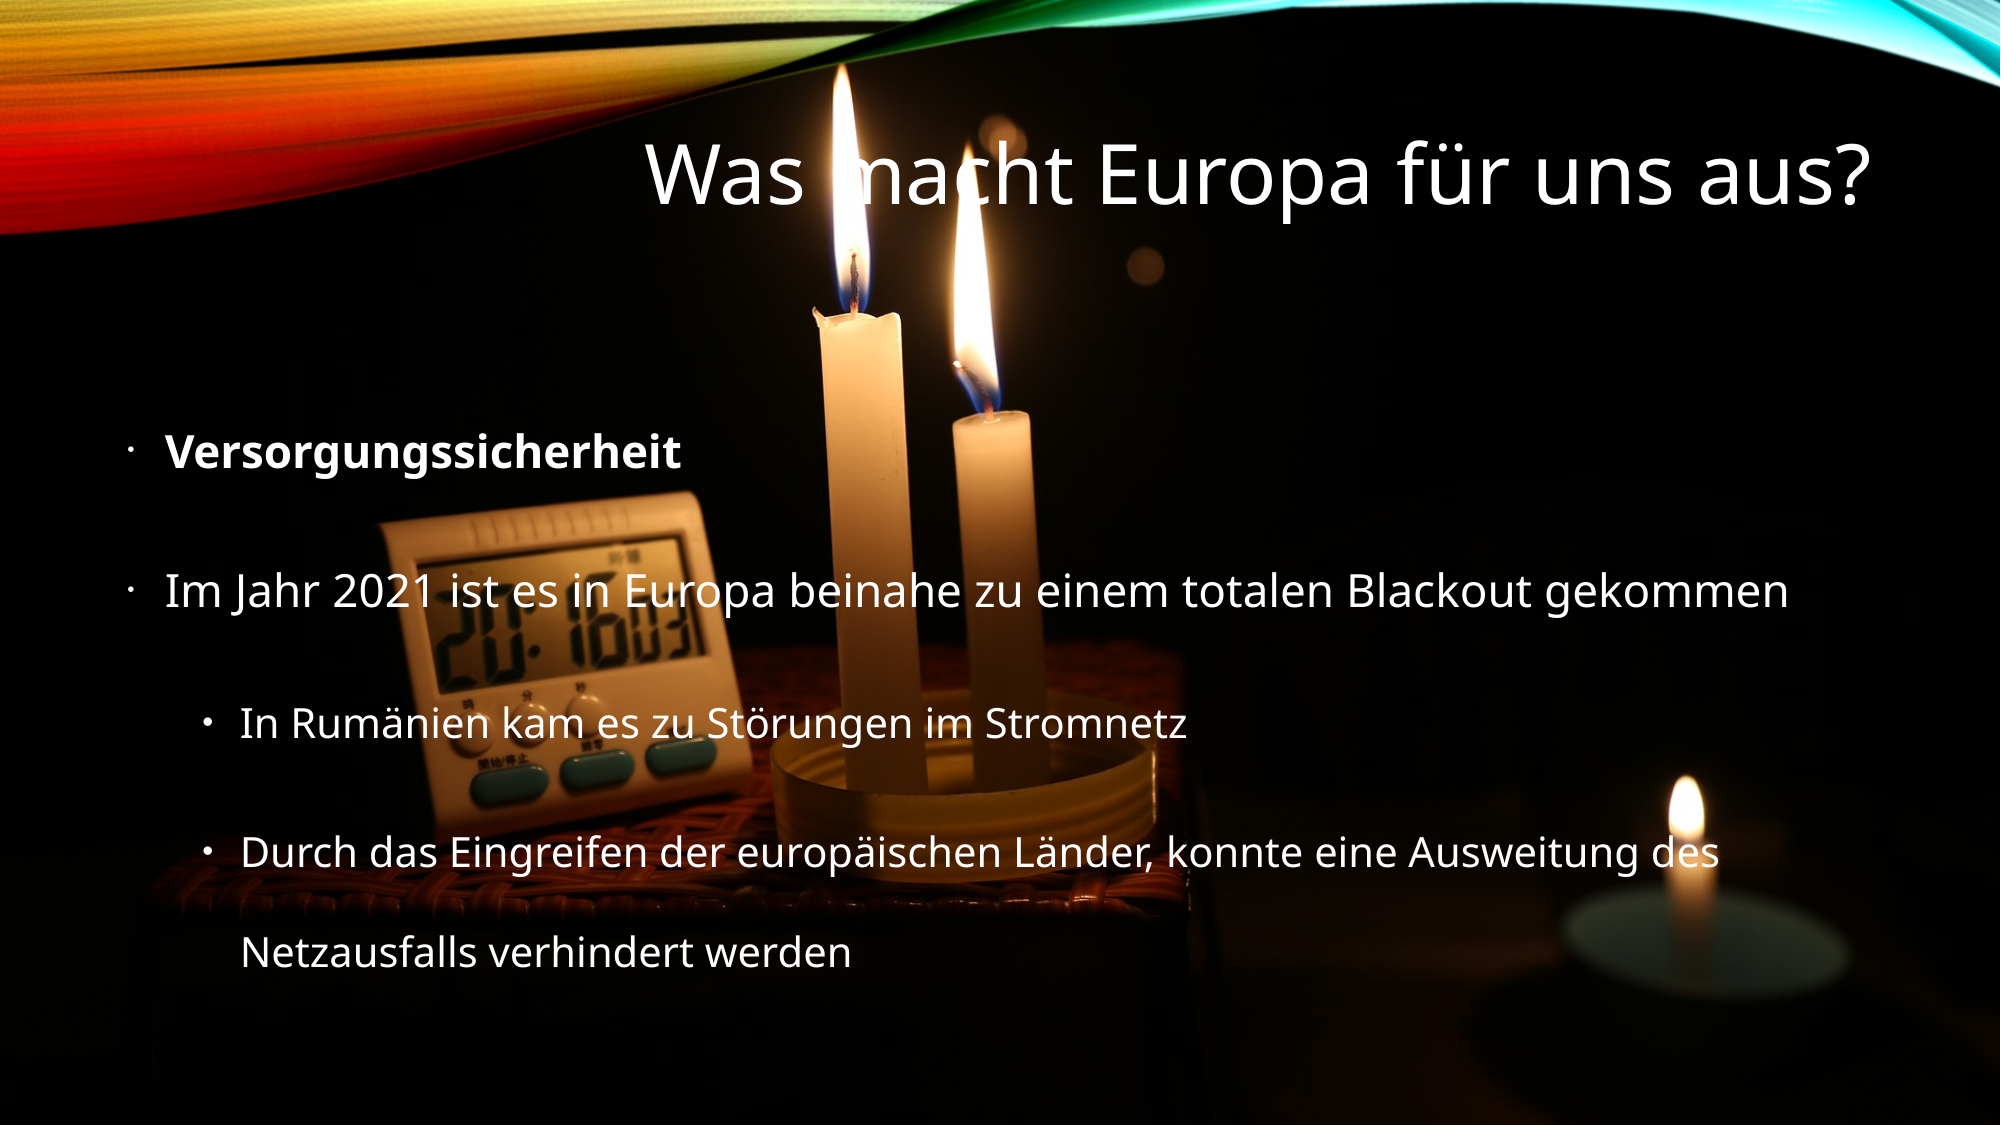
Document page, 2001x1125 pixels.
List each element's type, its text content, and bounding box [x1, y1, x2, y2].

picture [0, 0, 2000, 1125]
title Was macht Europa für uns aus? [474, 125, 1888, 338]
list Versorgungssicherheit Im Jahr 2021 ist es in Europa beinahe zu einem totalen Blackout gekommen In Rumänien kam es zu Störungen im Stromnetz Durch das Eingreifen der europäischen Länder, konnte eine Ausweitung des Netzausfalls verhindert werden [112, 360, 1888, 1021]
